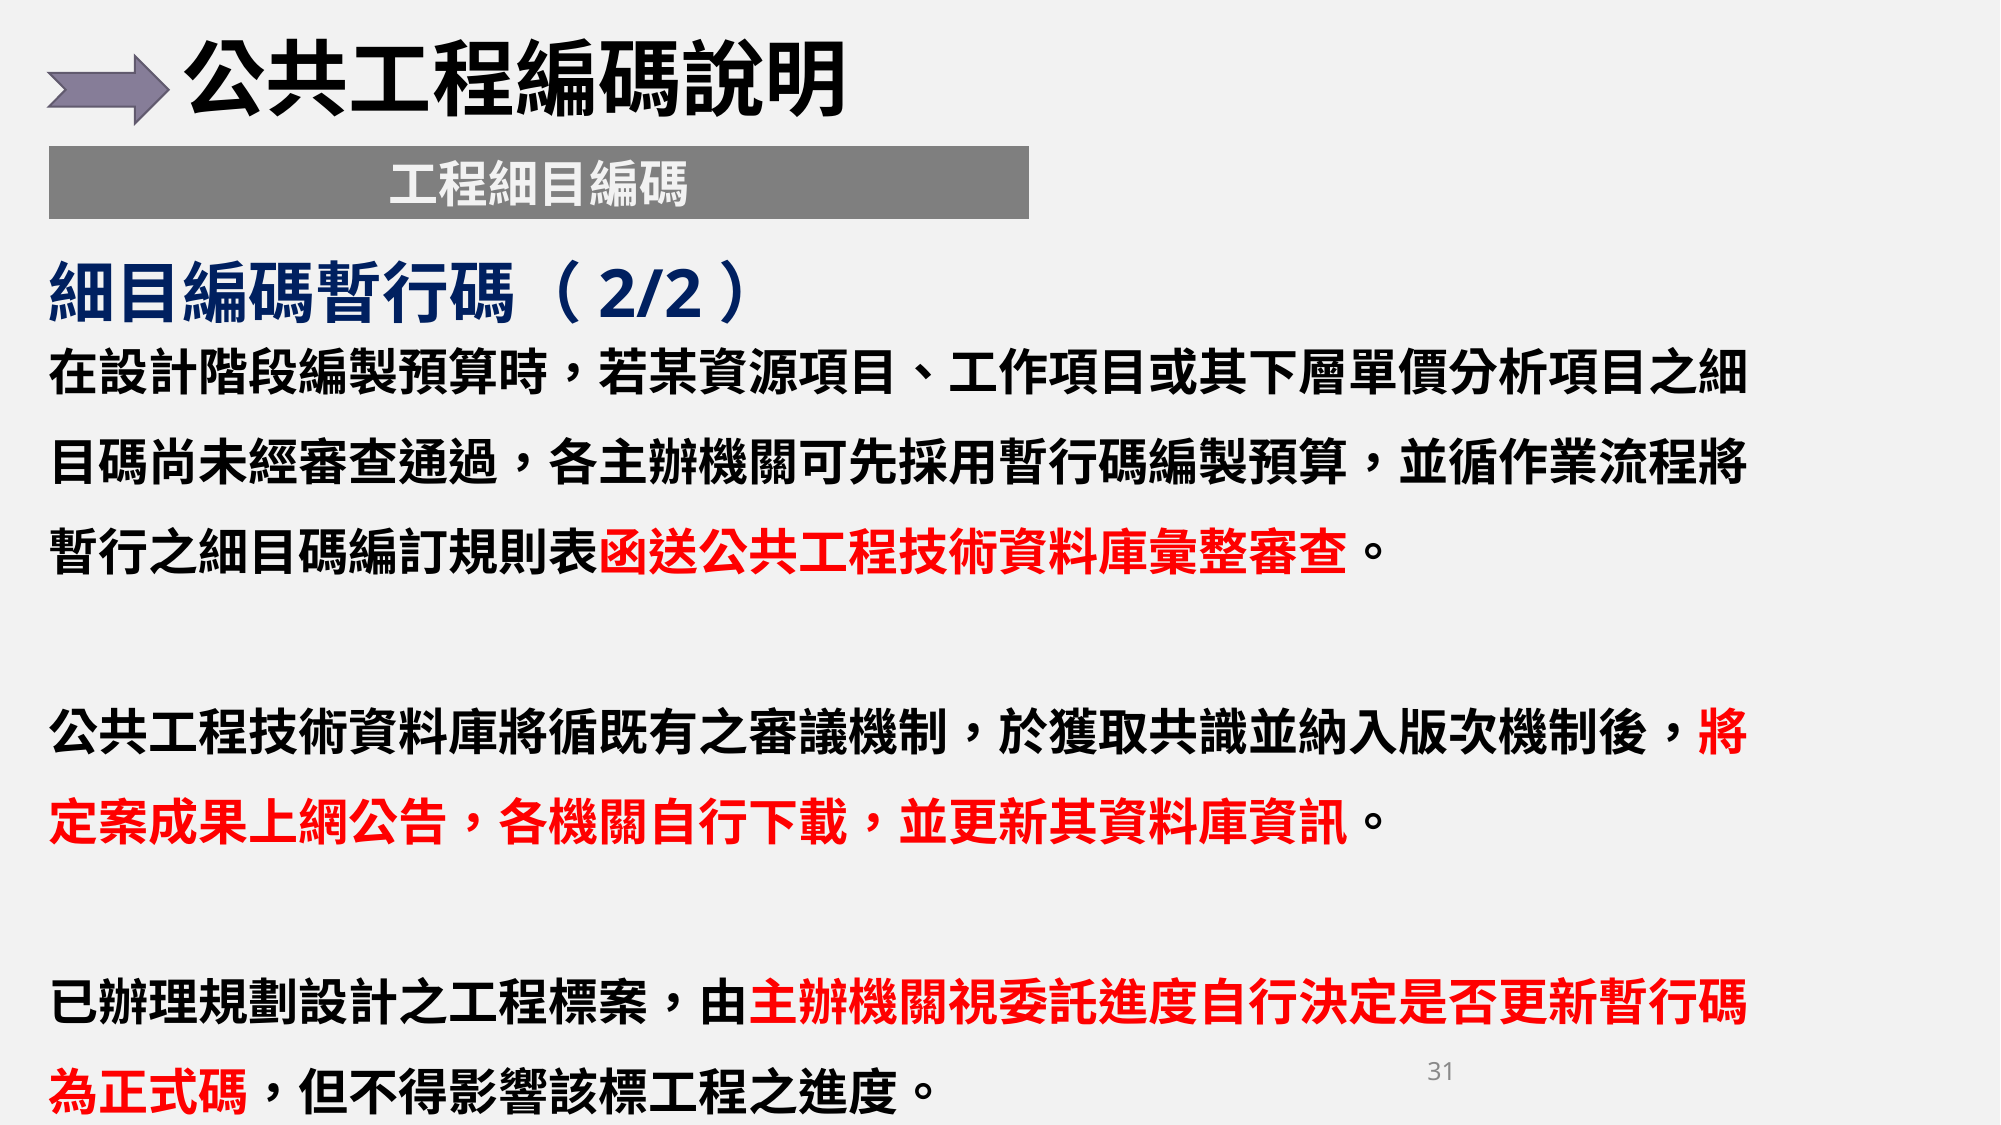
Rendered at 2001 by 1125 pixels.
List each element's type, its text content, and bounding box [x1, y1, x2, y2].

text_box 工程細目編碼 [49, 146, 1029, 219]
text_box 31 [1412, 1042, 1863, 1103]
text_box 細目編碼暫行碼（2/2） [33, 203, 961, 325]
text_box [48, 55, 167, 124]
text_box 公共工程編碼說明 [167, 18, 1375, 135]
text_box 在設計階段編製預算時，若某資源項目、工作項目或其下層單價分析項目之細目碼尚未經審查通過，各主辦機關可先採用暫行碼編製預算，並循作業流程將暫行之細目碼編訂規則表函送公共工程技術資料庫彙整審查。 公共工程技術資料庫將循既有之審議機制，於獲取共識並納入版次機制後，將定案成果上網公告，各機關自行下載，並更新其資料庫資訊。 已辦理規劃設計之工程標案，由主辦機關視委託進度自行決定是否更新暫行碼為正式碼，但不得影響該標工程之進度。 [34, 303, 1811, 1125]
